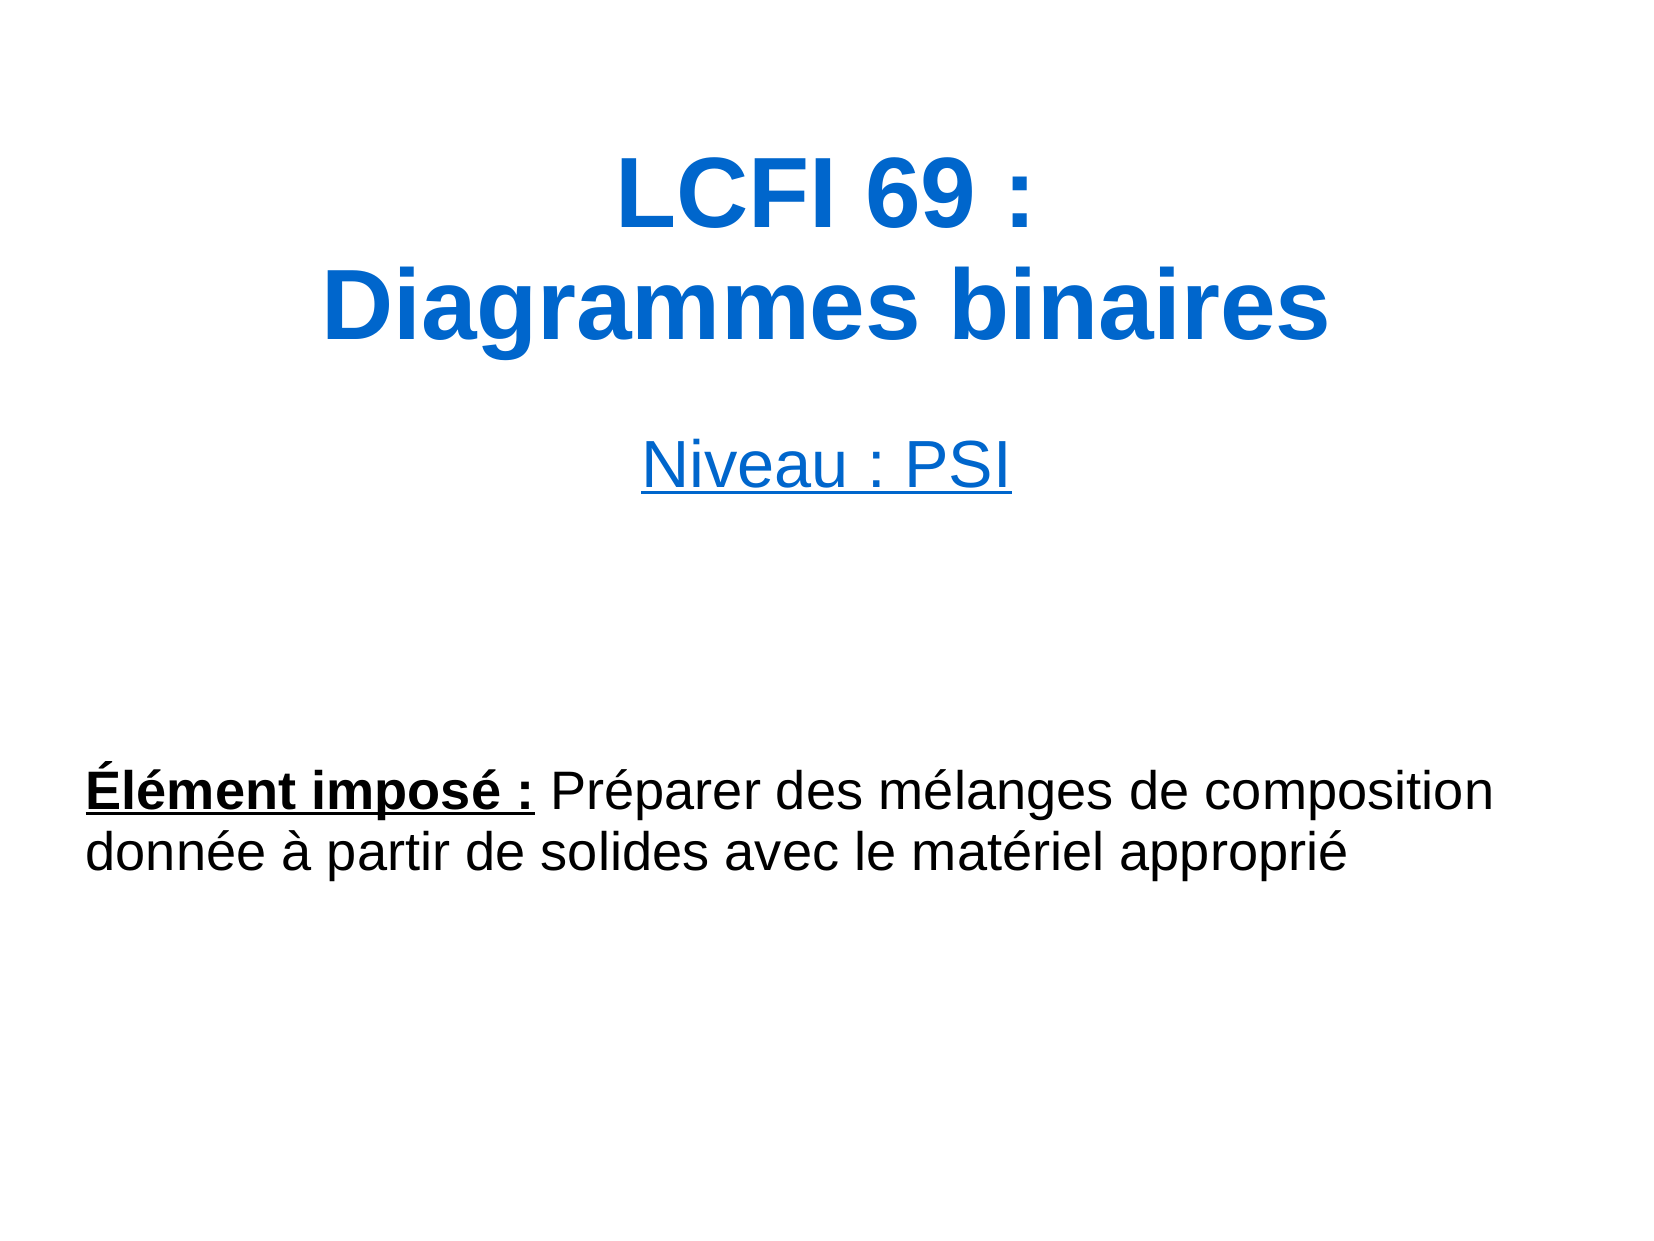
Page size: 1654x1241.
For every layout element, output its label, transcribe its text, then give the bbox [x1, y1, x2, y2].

title LCFI 69 : Diagrammes binaires [0, 120, 1654, 378]
text_box Niveau : PSI [0, 419, 1654, 584]
text_box Élément imposé : Préparer des mélanges de composition donnée à partir de solides avec le matériel approprié [70, 753, 1536, 1018]
